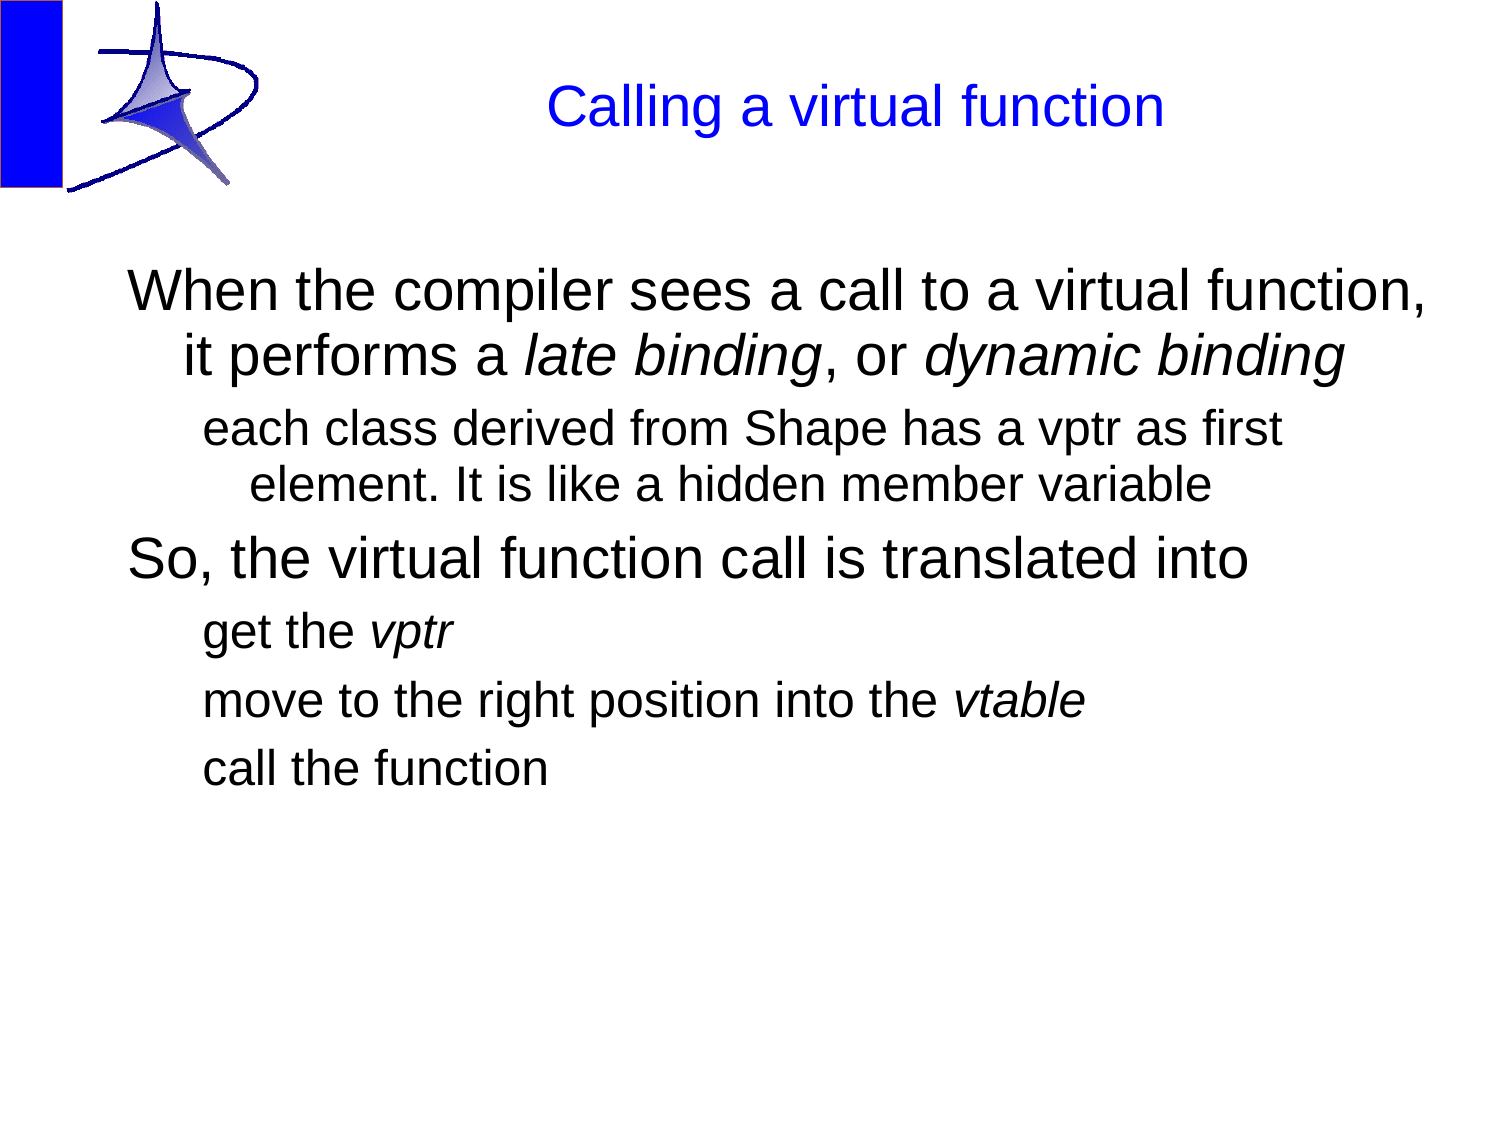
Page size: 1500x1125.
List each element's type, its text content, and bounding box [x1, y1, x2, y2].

title Calling a virtual function [262, 24, 1450, 188]
list When the compiler sees a call to a virtual function, it performs a late binding, or dynamic binding each class derived from Shape has a vptr as first element. It is like a hidden member variable So, the virtual function call is translated into get the vptr move to the right position into the vtable call the function [112, 249, 1450, 961]
picture [62, 0, 263, 197]
